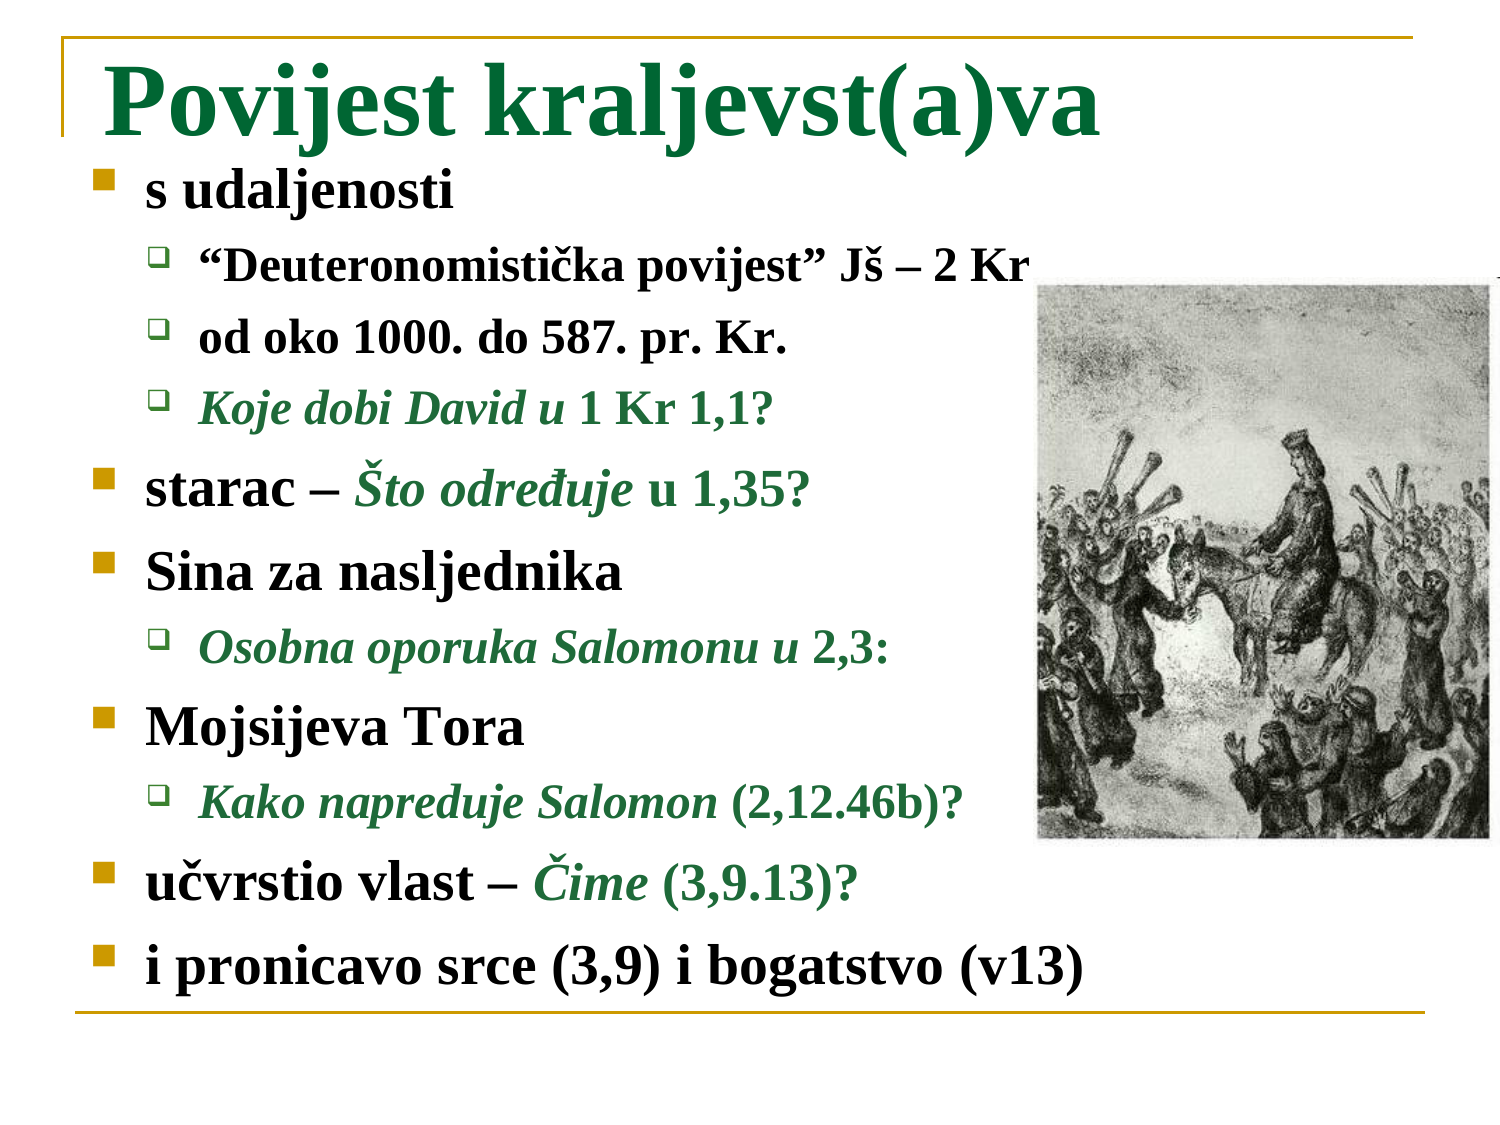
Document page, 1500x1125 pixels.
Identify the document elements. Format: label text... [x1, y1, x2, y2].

title Povijest kraljevst(a)va [88, 0, 1439, 187]
picture [1033, 277, 1500, 847]
list s udaljenosti “Deuteronomistička povijest” Jš – 2 Kr od oko 1000. do 587. pr. Kr. Koje dobi David u 1 Kr 1,1? starac – Što određuje u 1,35? Sina za nasljednika Osobna oporuka Salomonu u 2,3: Mojsijeva Tora Kako napreduje Salomon (2,12.46b)? učvrstio vlast – Čime (3,9.13)? i pronicavo srce (3,9) i bogatstvo (v13) [75, 142, 1426, 1012]
